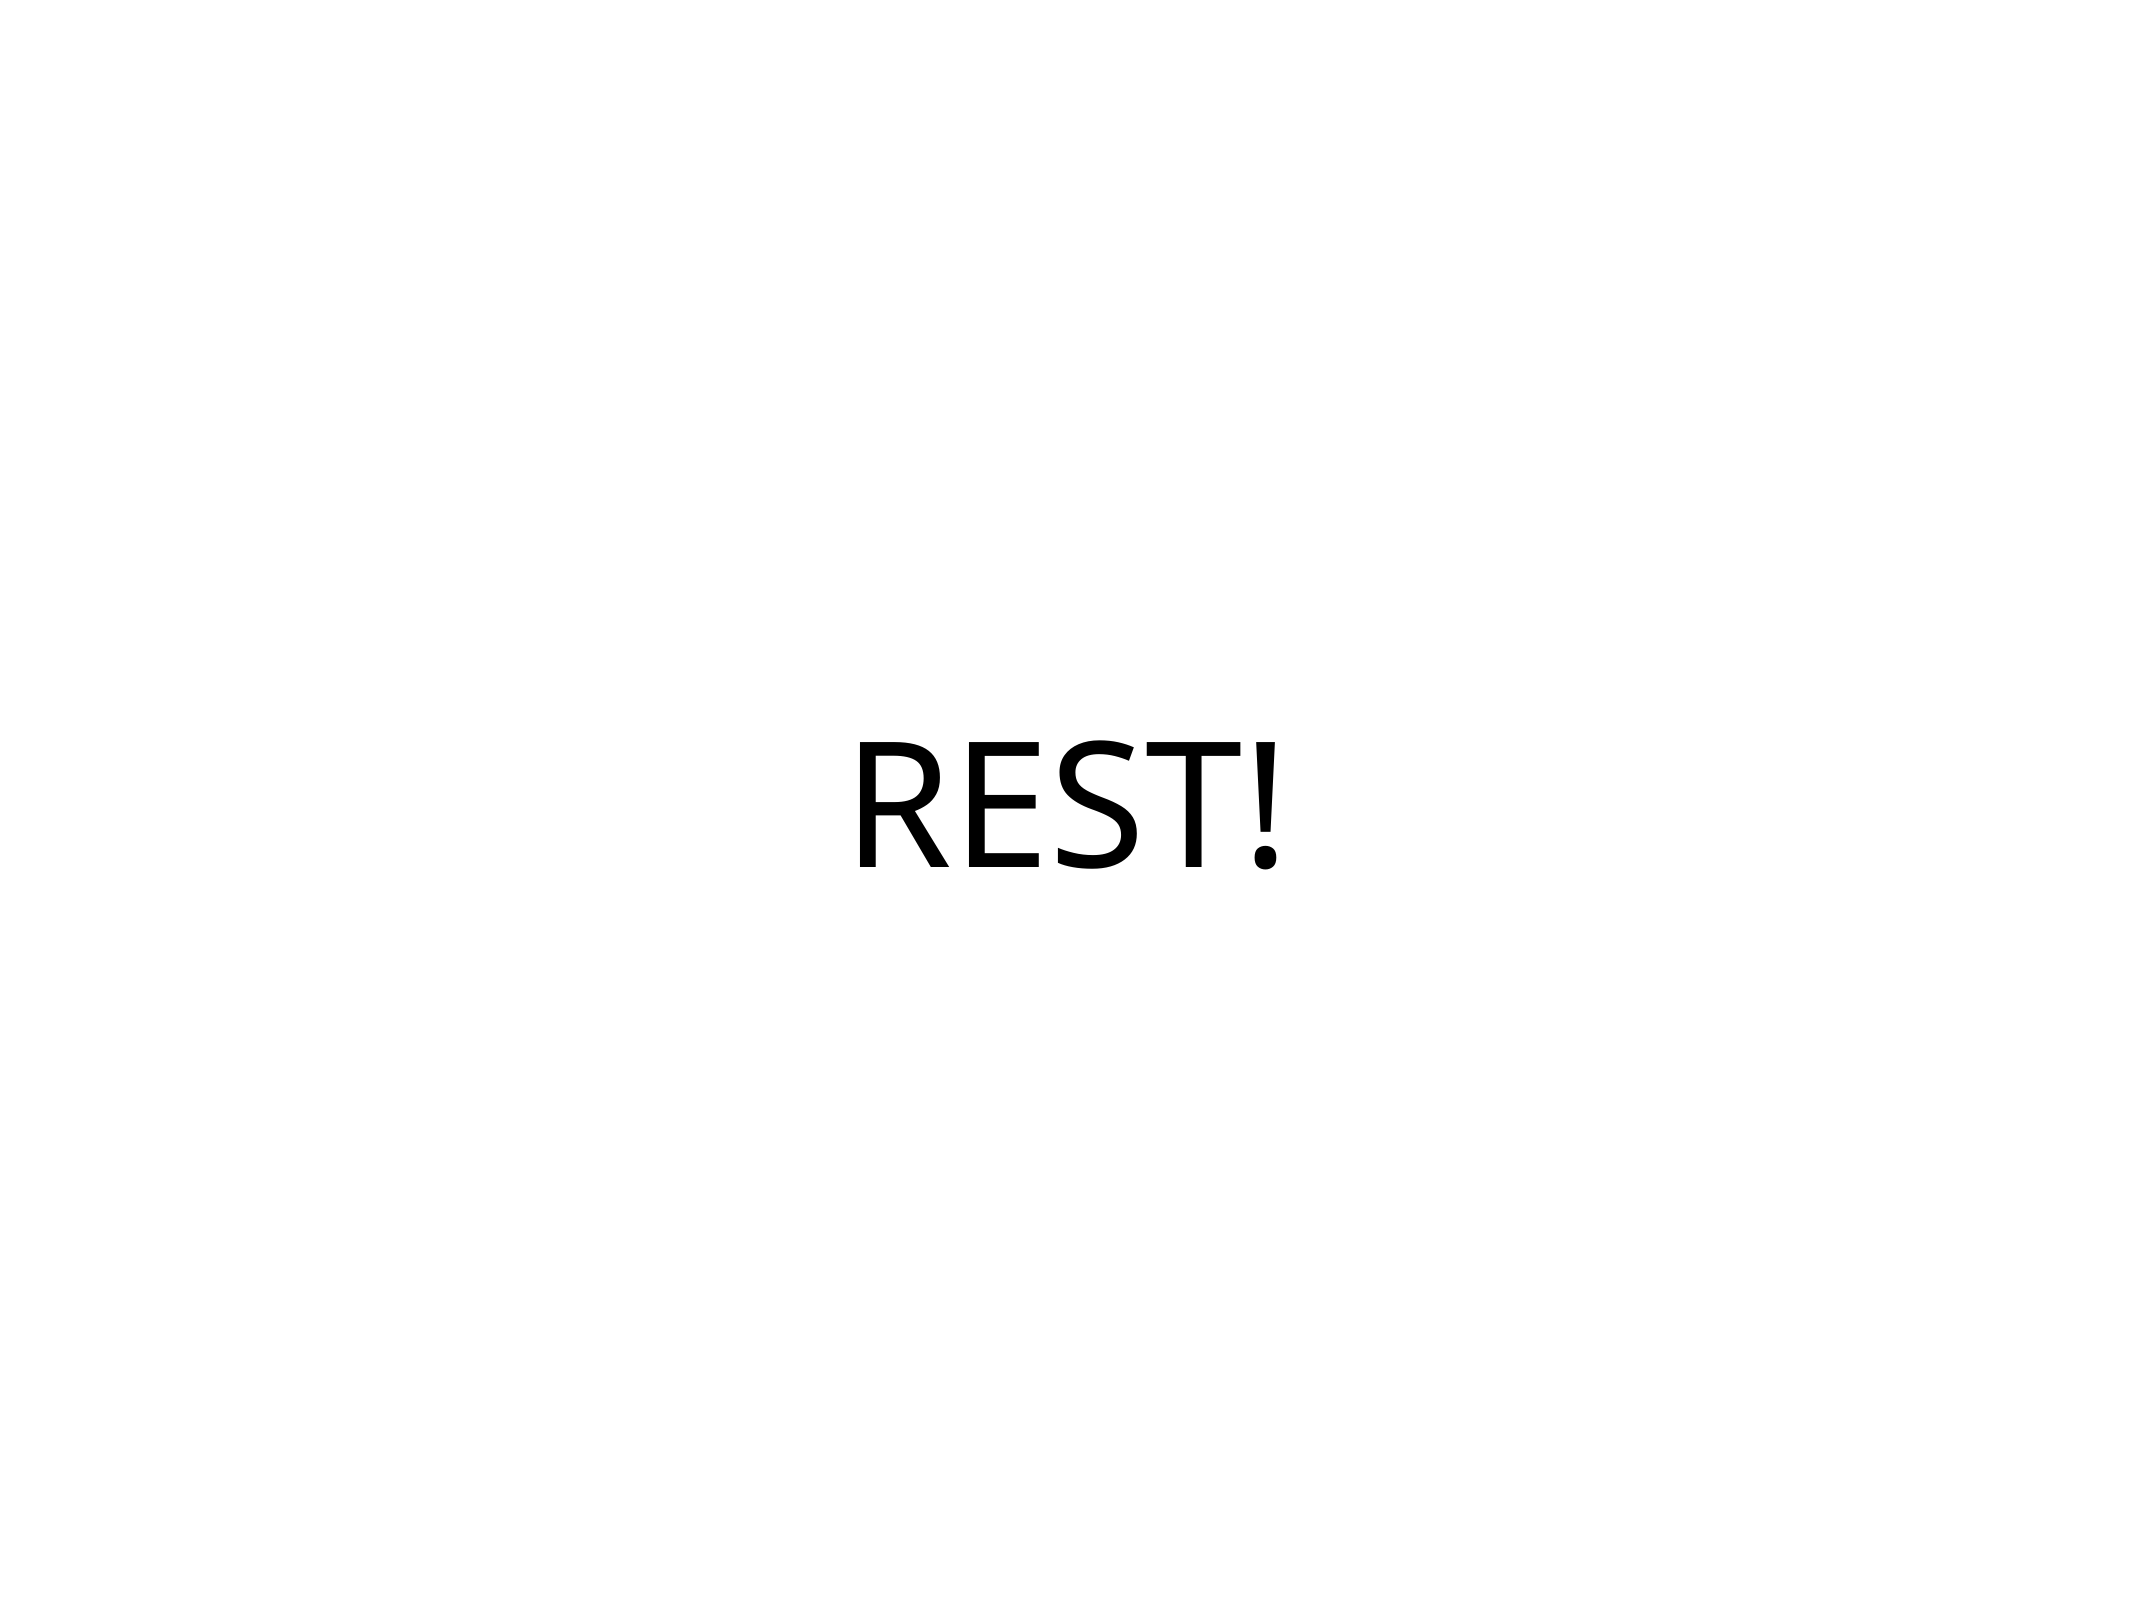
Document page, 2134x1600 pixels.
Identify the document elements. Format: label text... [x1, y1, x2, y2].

title REST! [208, 487, 1925, 1113]
